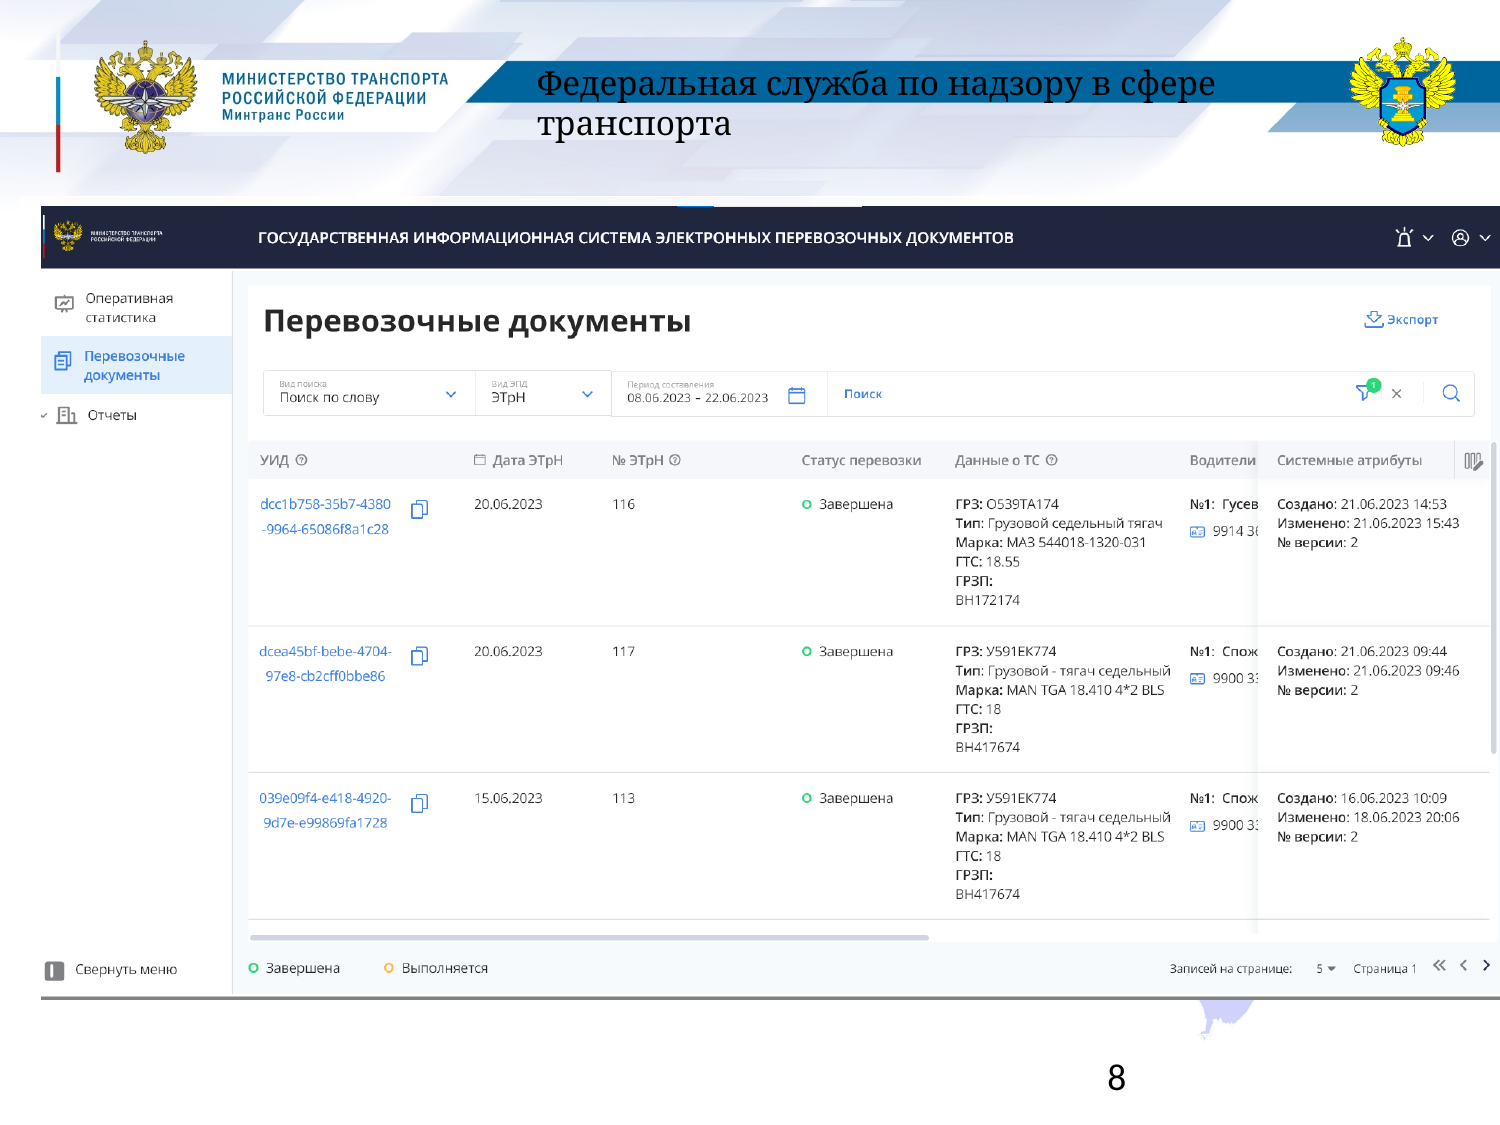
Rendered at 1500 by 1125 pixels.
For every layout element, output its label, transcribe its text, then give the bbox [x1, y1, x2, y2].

picture [41, 206, 1500, 1000]
slide_number <номер> [1092, 1045, 1468, 1124]
text_box Федеральная служба по надзору в сфере транспорта [522, 54, 1350, 150]
text_box [20, 196, 1500, 1051]
picture [0, 0, 1500, 1125]
